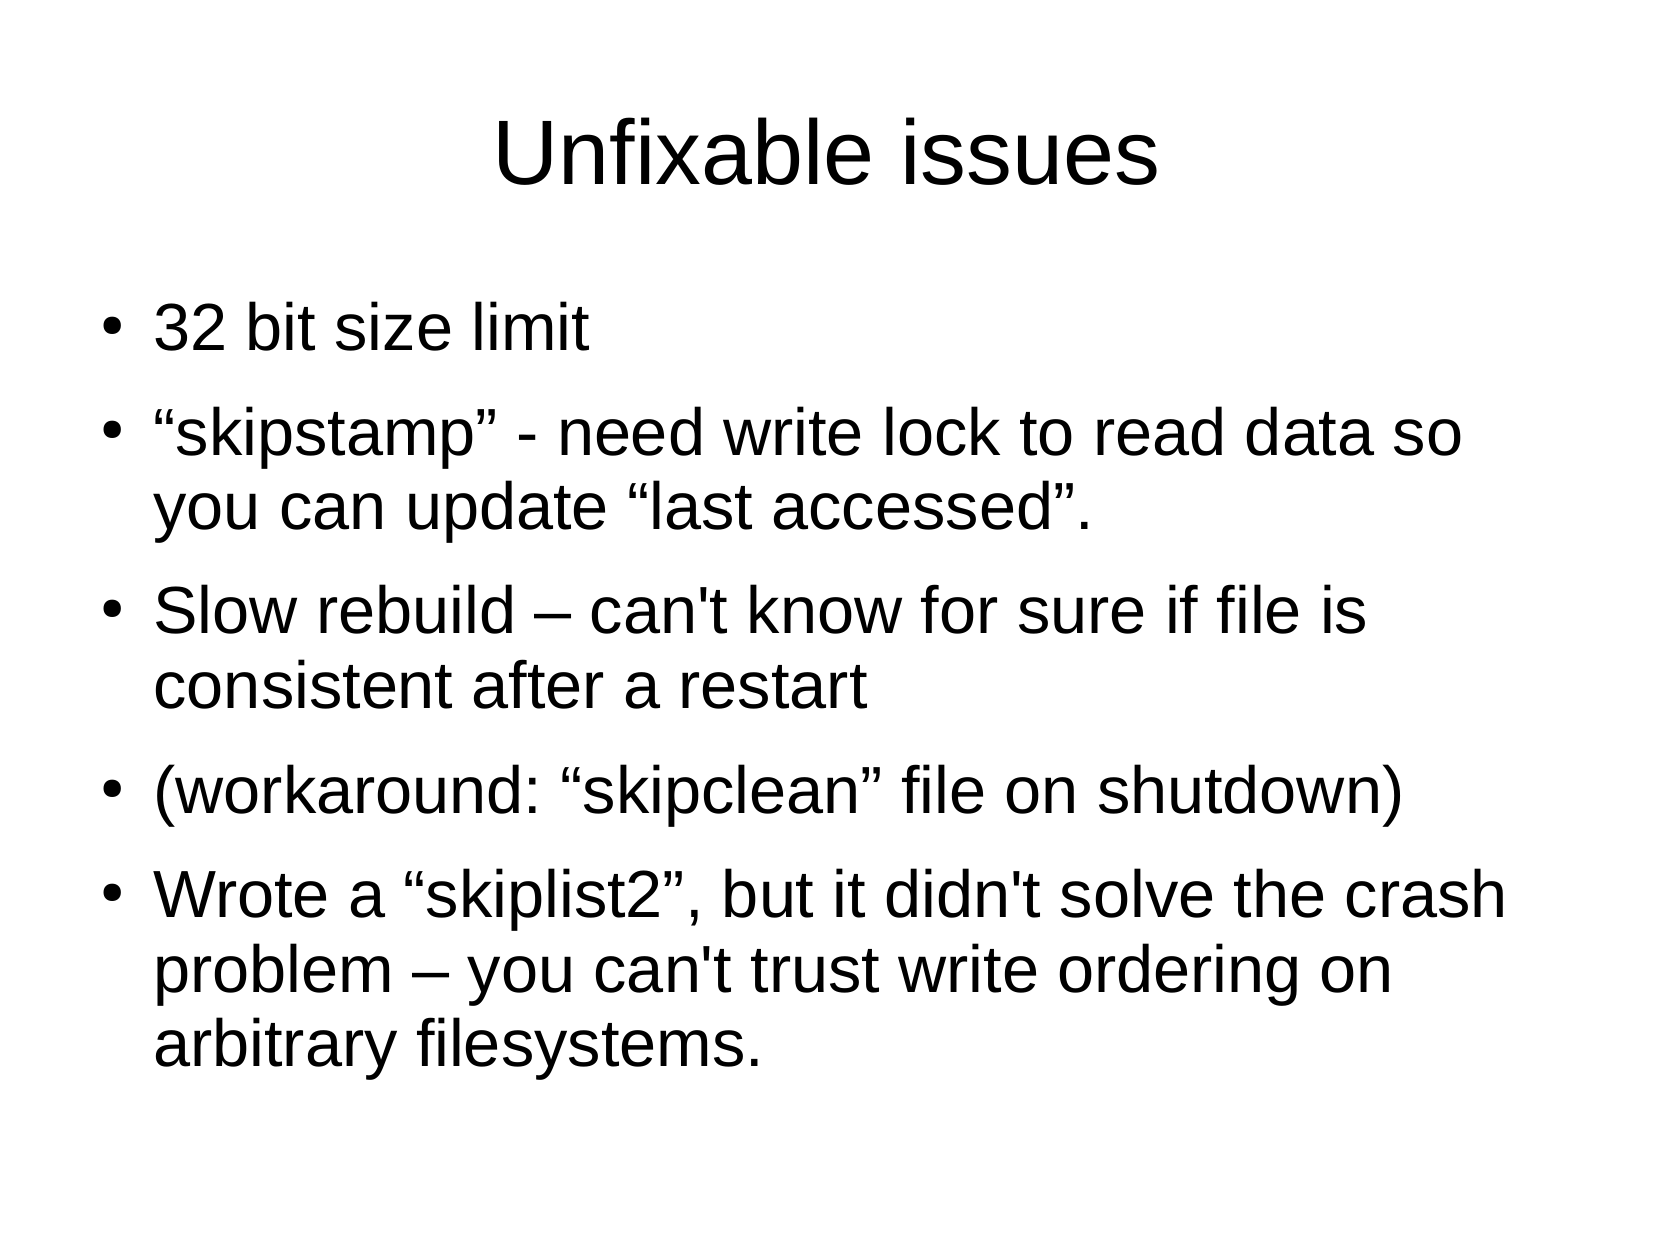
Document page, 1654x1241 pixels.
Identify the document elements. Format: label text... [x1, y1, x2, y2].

title Unfixable issues [82, 49, 1571, 257]
list 32 bit size limit “skipstamp” - need write lock to read data so you can update “last accessed”. Slow rebuild – can't know for sure if file is consistent after a restart (workaround: “skipclean” file on shutdown) Wrote a “skiplist2”, but it didn't solve the crash problem – you can't trust write ordering on arbitrary filesystems. [82, 290, 1538, 1111]
